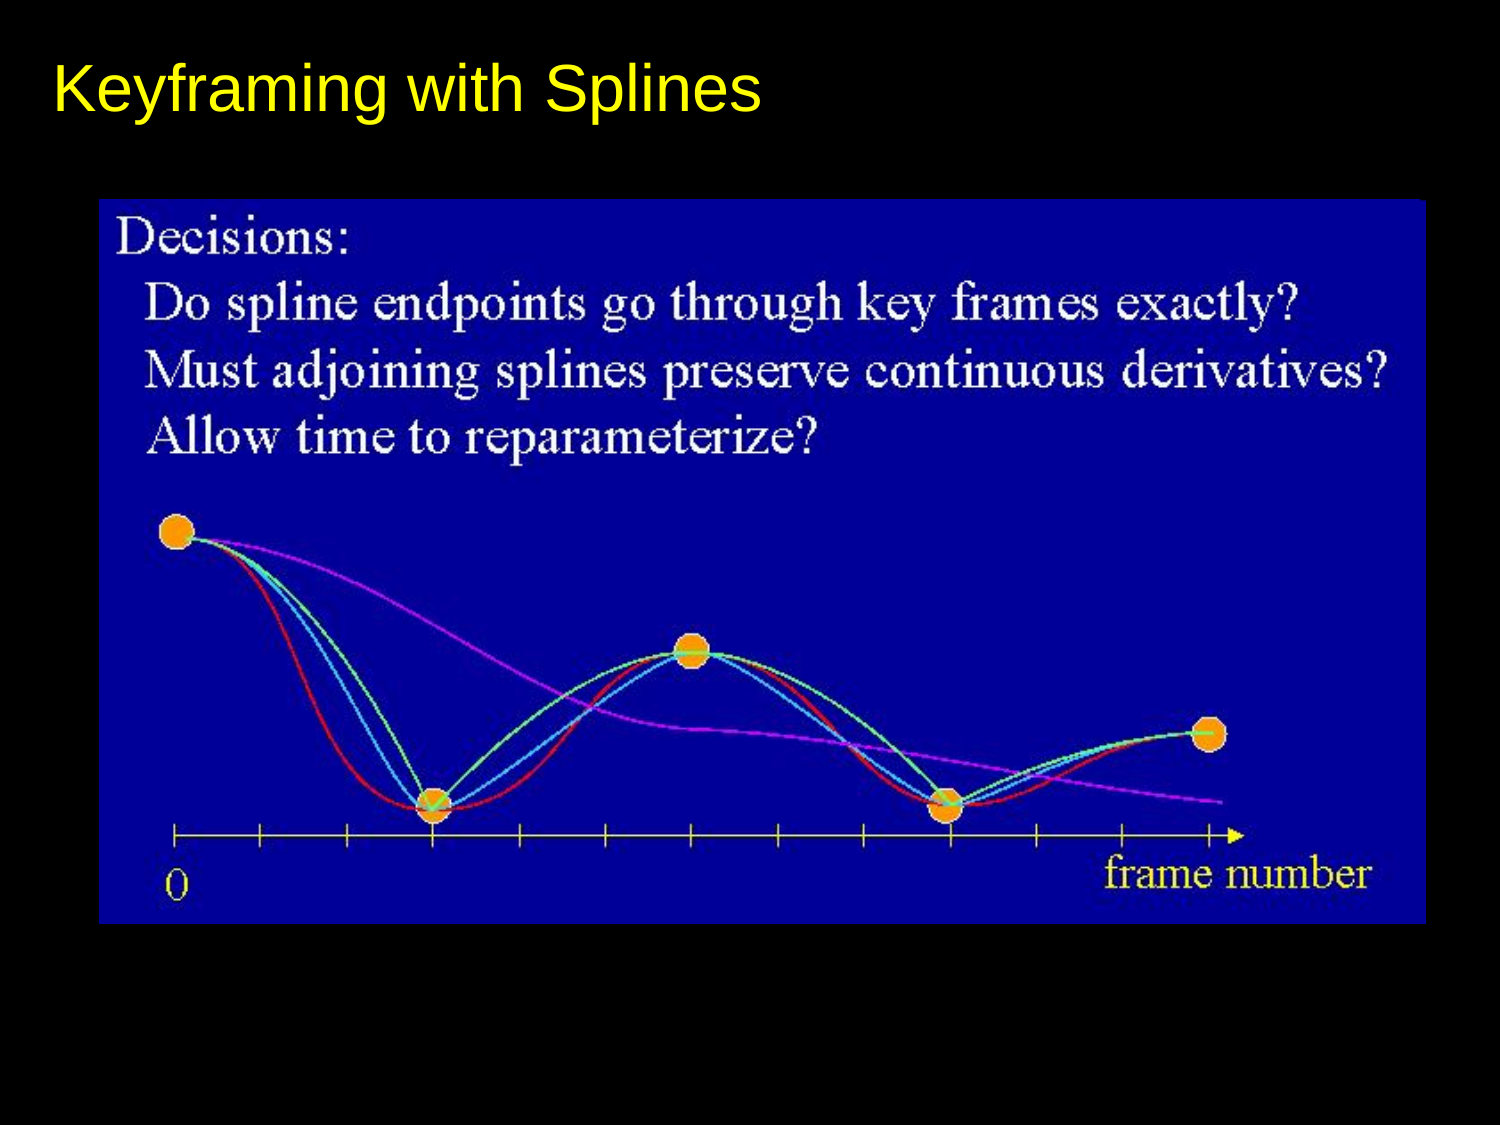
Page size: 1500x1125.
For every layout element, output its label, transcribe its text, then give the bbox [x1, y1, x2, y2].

text_box Keyframing with Splines [37, 37, 779, 133]
picture [99, 199, 1426, 924]
